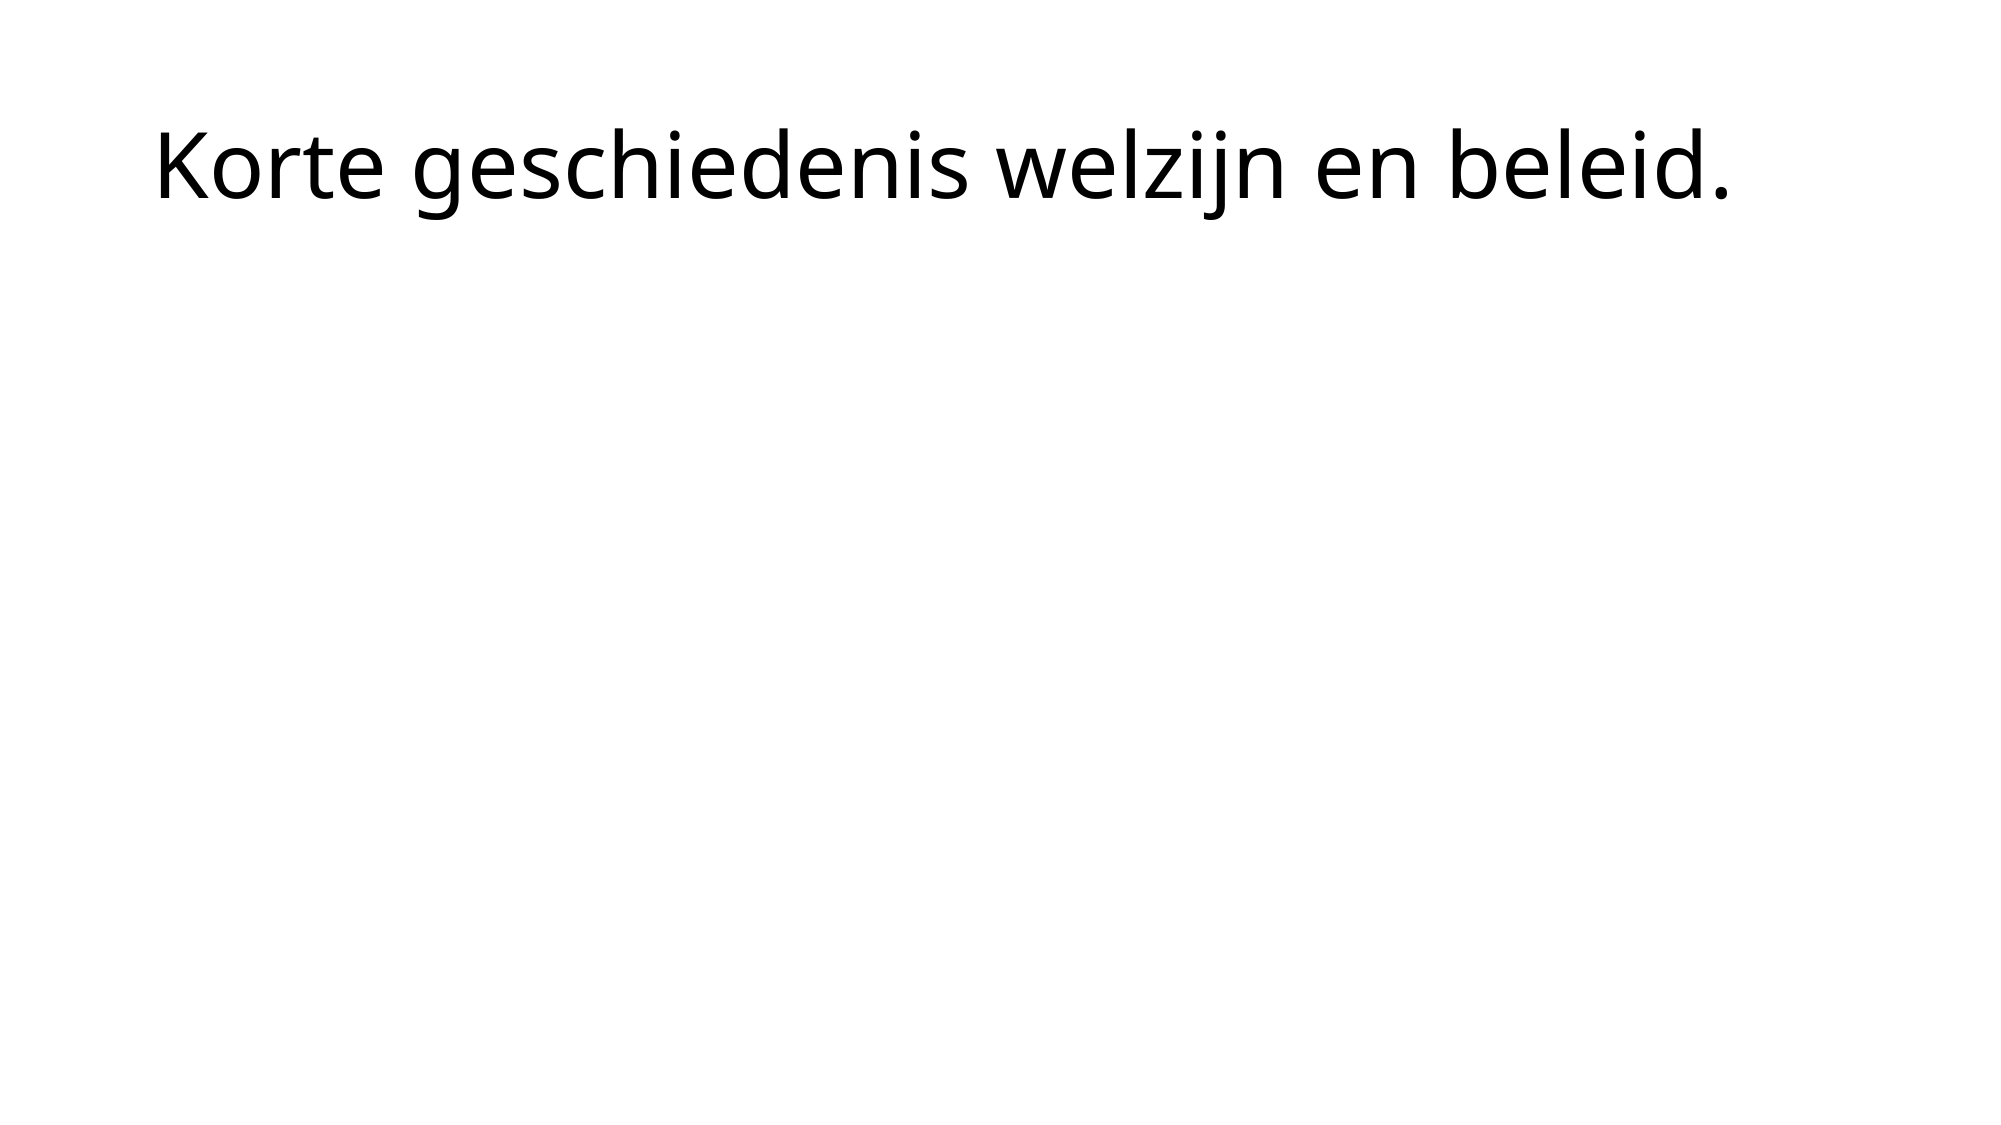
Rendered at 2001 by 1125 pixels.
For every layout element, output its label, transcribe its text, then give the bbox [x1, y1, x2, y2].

title Korte geschiedenis welzijn en beleid. [137, 59, 1863, 278]
